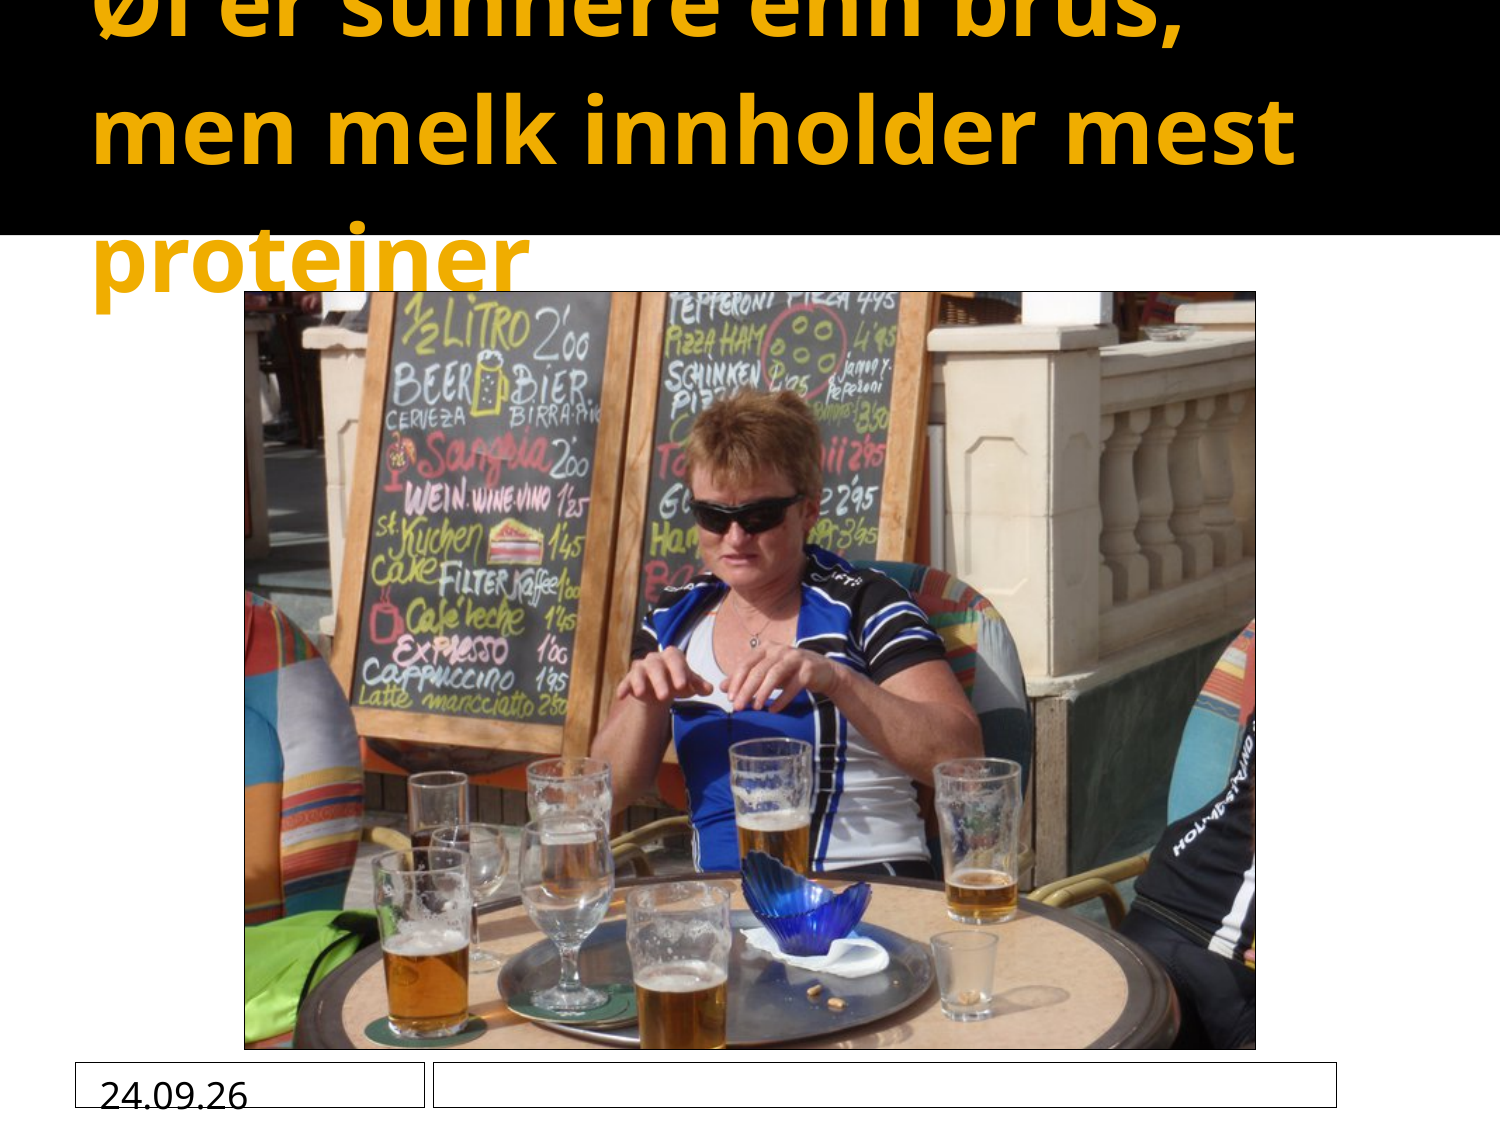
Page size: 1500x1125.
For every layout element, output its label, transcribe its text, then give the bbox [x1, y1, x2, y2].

title Øl er sunnere enn brus, men melk innholder mest proteiner [75, 25, 1425, 231]
picture [244, 291, 1256, 1050]
